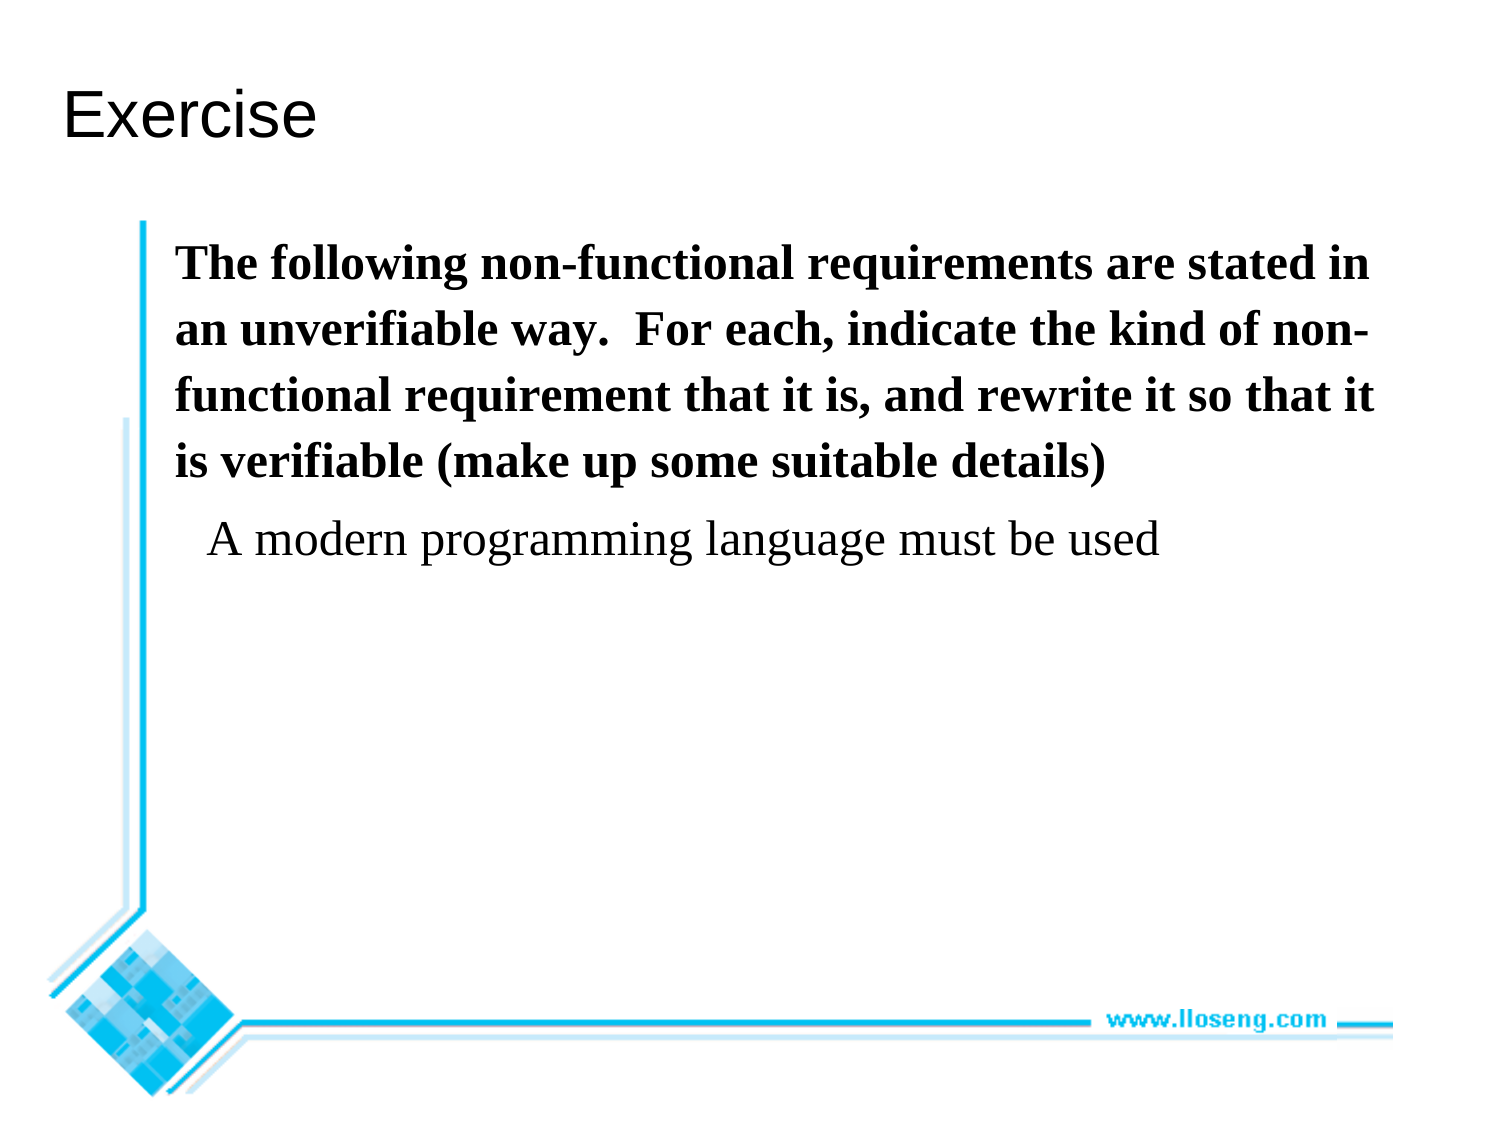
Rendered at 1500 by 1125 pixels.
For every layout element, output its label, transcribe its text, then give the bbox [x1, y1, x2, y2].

picture [35, 209, 1393, 1099]
list The following non-functional requirements are stated in an unverifiable way. For each, indicate the kind of non-functional requirement that it is, and rewrite it so that it is verifiable (make up some suitable details) A modern programming language must be used [174, 224, 1413, 1013]
title Exercise [62, 37, 1413, 188]
